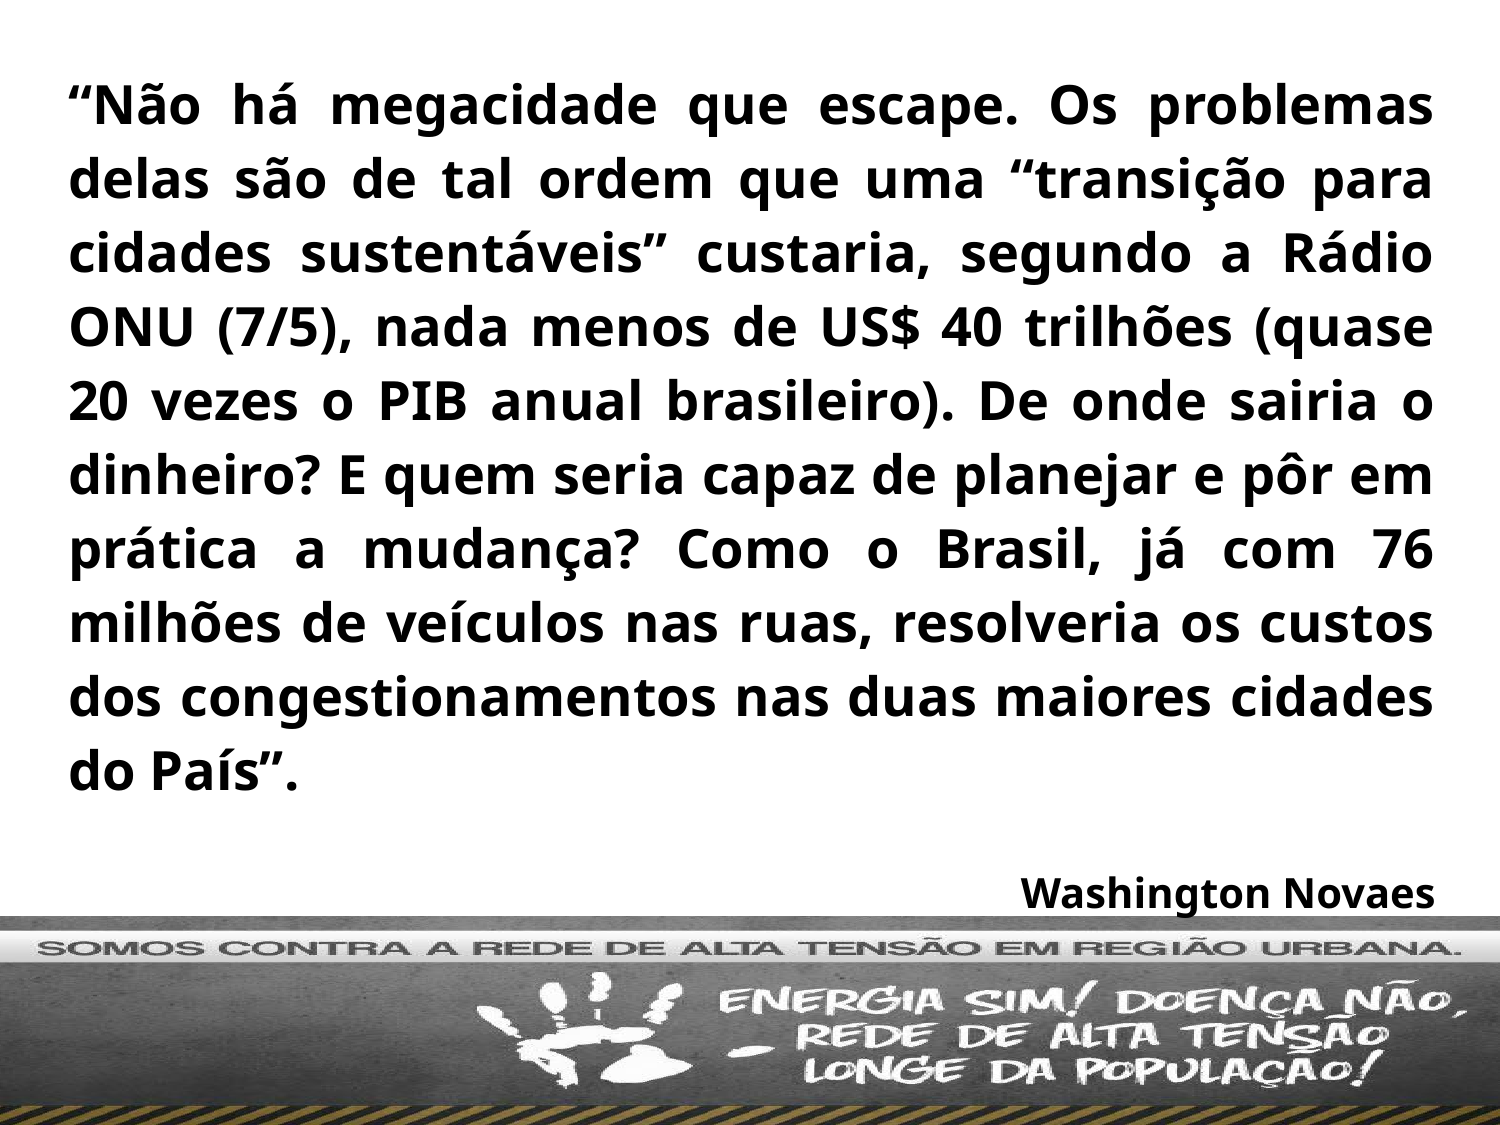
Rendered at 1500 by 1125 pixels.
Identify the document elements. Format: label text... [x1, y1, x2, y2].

text_box “Não há megacidade que escape. Os problemas delas são de tal ordem que uma “transição para cidades sustentáveis” custaria, segundo a Rádio ONU (7/5), nada menos de US$ 40 trilhões (quase 20 vezes o PIB anual brasileiro). De onde sairia o dinheiro? E quem seria capaz de planejar e pôr em prática a mudança? Como o Brasil, já com 76 milhões de veículos nas ruas, resolveria os custos dos congestionamentos nas duas maiores cidades do País”. Washington Novaes [53, 51, 1459, 929]
picture [0, 916, 1500, 1125]
